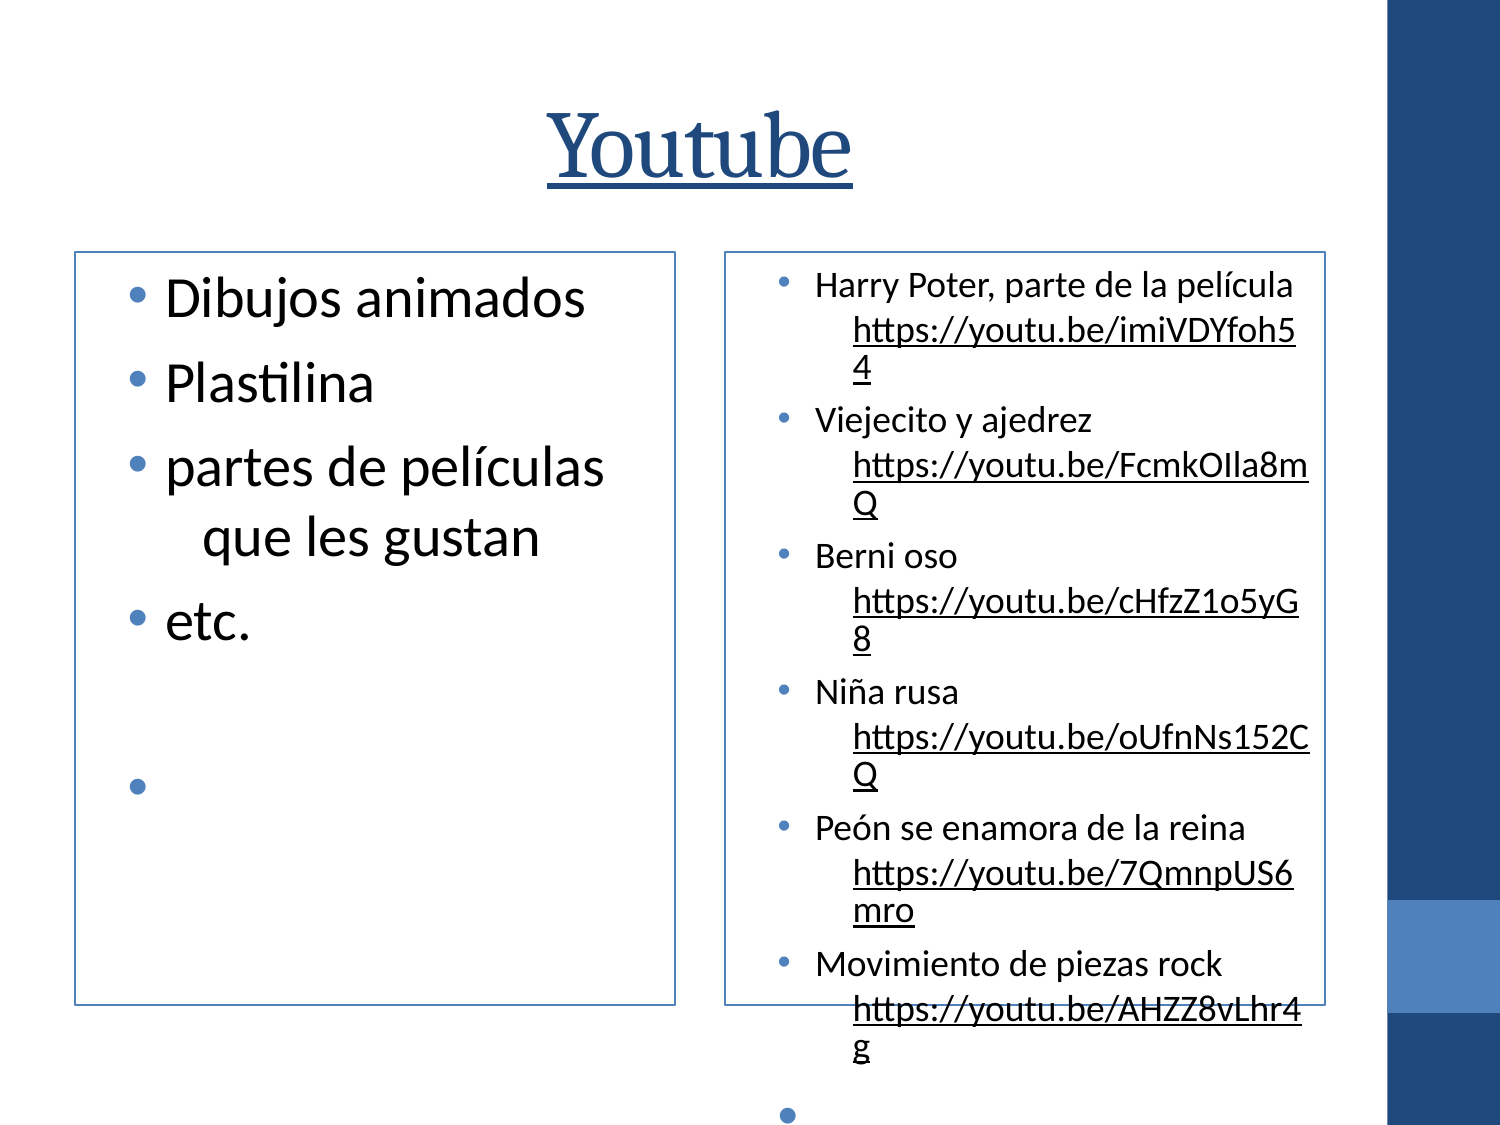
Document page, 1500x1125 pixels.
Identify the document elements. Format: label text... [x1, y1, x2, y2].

list Harry Poter, parte de la película https://youtu.be/imiVDYfoh54 Viejecito y ajedrez https://youtu.be/FcmkOIla8mQ Berni oso https://youtu.be/cHfzZ1o5yG8 Niña rusa https://youtu.be/oUfnNs152CQ Peón se enamora de la reina https://youtu.be/7QmnpUS6mro Movimiento de piezas rock https://youtu.be/AHZZ8vLhr4g [725, 251, 1326, 1006]
list Dibujos animados Plastilina partes de películas que les gustan etc. [75, 251, 676, 1006]
title Youtube [75, 45, 1326, 233]
